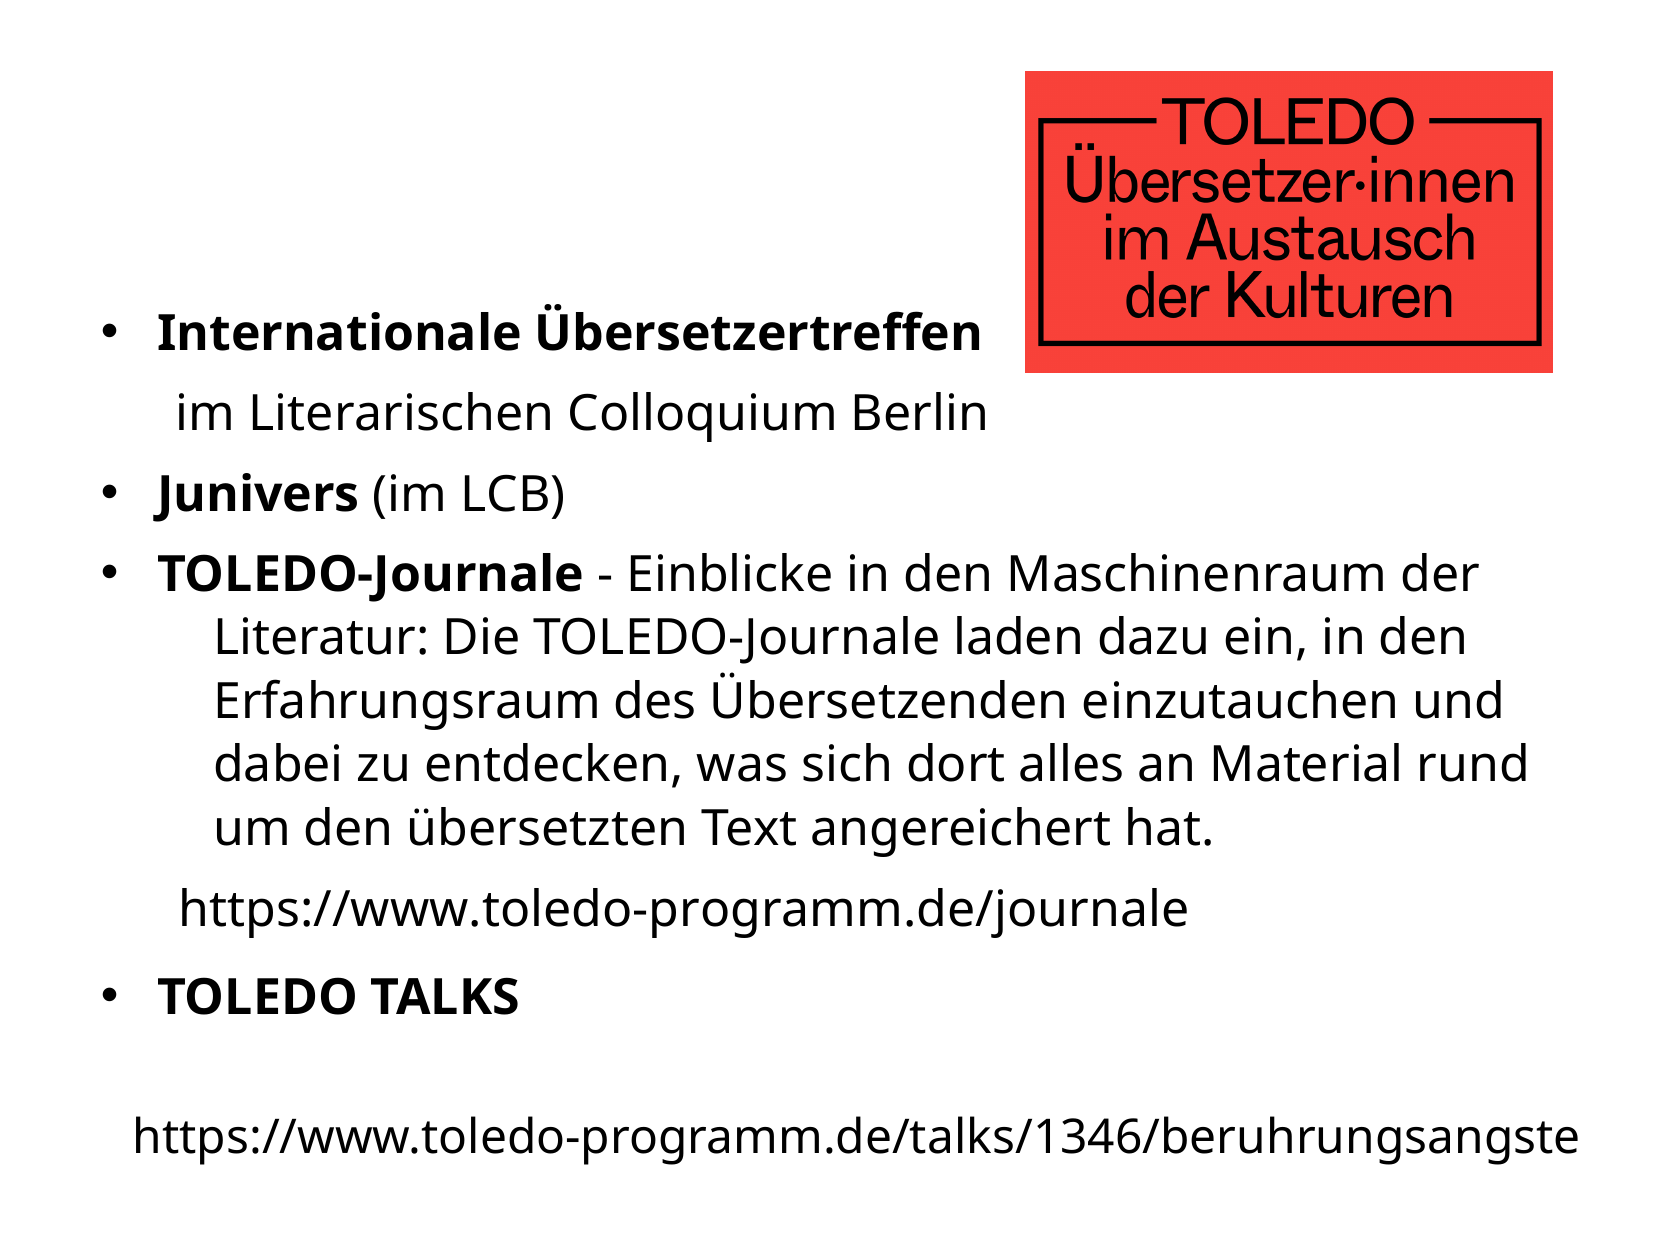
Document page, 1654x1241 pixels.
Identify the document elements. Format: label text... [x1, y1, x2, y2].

text_box Internationale Übersetzertreffen im Literarischen Colloquium Berlin Junivers (im LCB) TOLEDO-Journale - Einblicke in den Maschinenraum der Literatur: Die TOLEDO-Journale laden dazu ein, in den Erfahrungsraum des Übersetzenden einzutauchen und dabei zu entdecken, was sich dort alles an Material rund um den übersetzten Text angereichert hat. https://www.toledo-programm.de/journale TOLEDO TALKS https://www.toledo-programm.de/talks/1346/beruhrungsangste [85, 289, 1598, 1183]
picture [1025, 71, 1553, 373]
